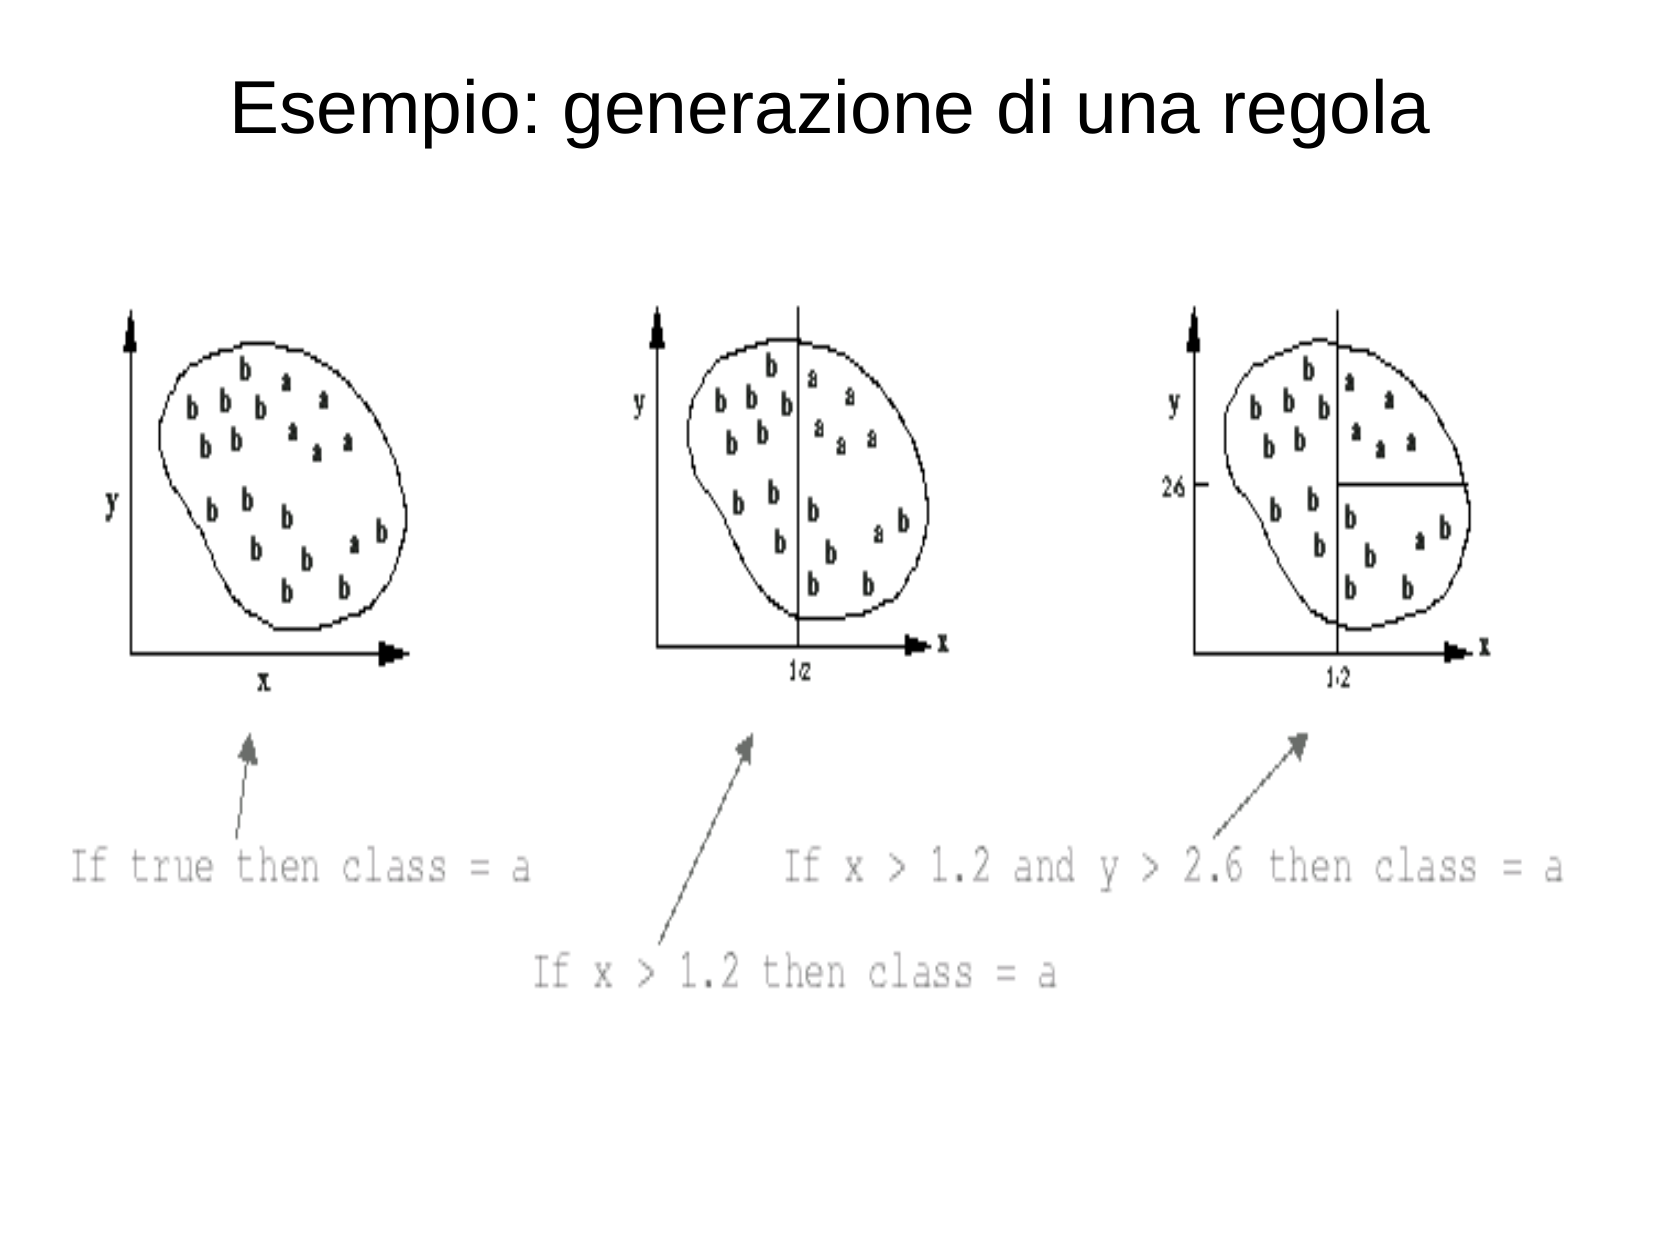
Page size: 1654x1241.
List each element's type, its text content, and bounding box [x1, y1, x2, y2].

picture [16, 290, 1632, 1059]
title Esempio: generazione di una regola [52, 42, 1608, 173]
